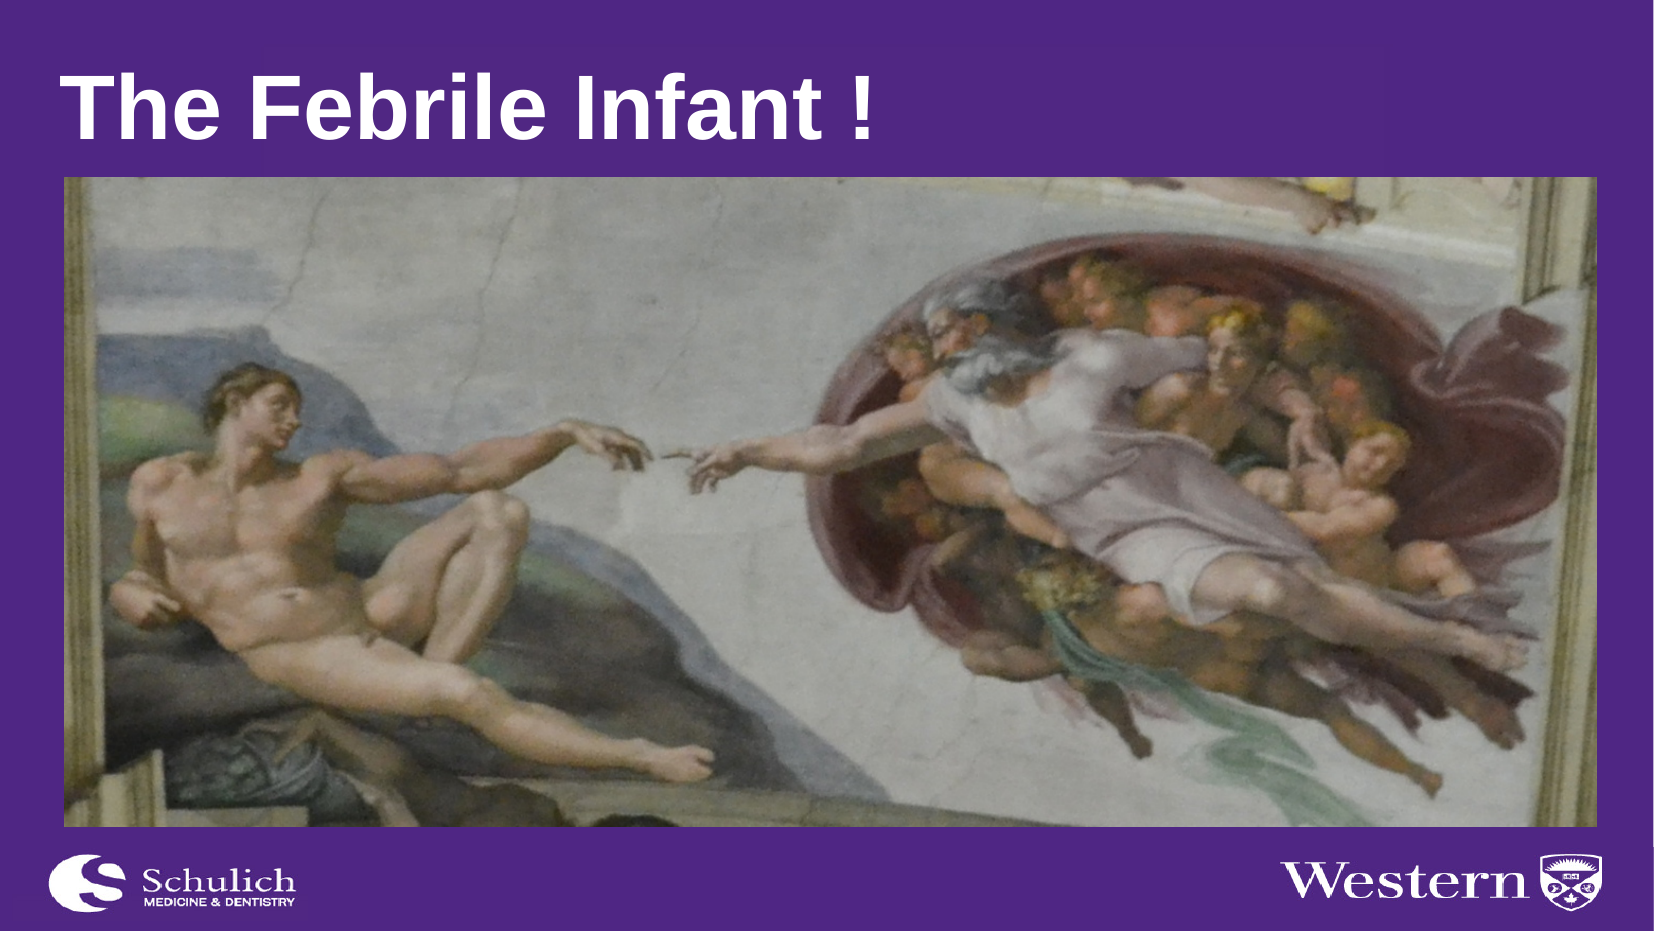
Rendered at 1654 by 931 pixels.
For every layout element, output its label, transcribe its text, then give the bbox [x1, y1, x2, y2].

text_box The Febrile Infant ! [44, 39, 895, 166]
picture [0, 0, 1654, 931]
